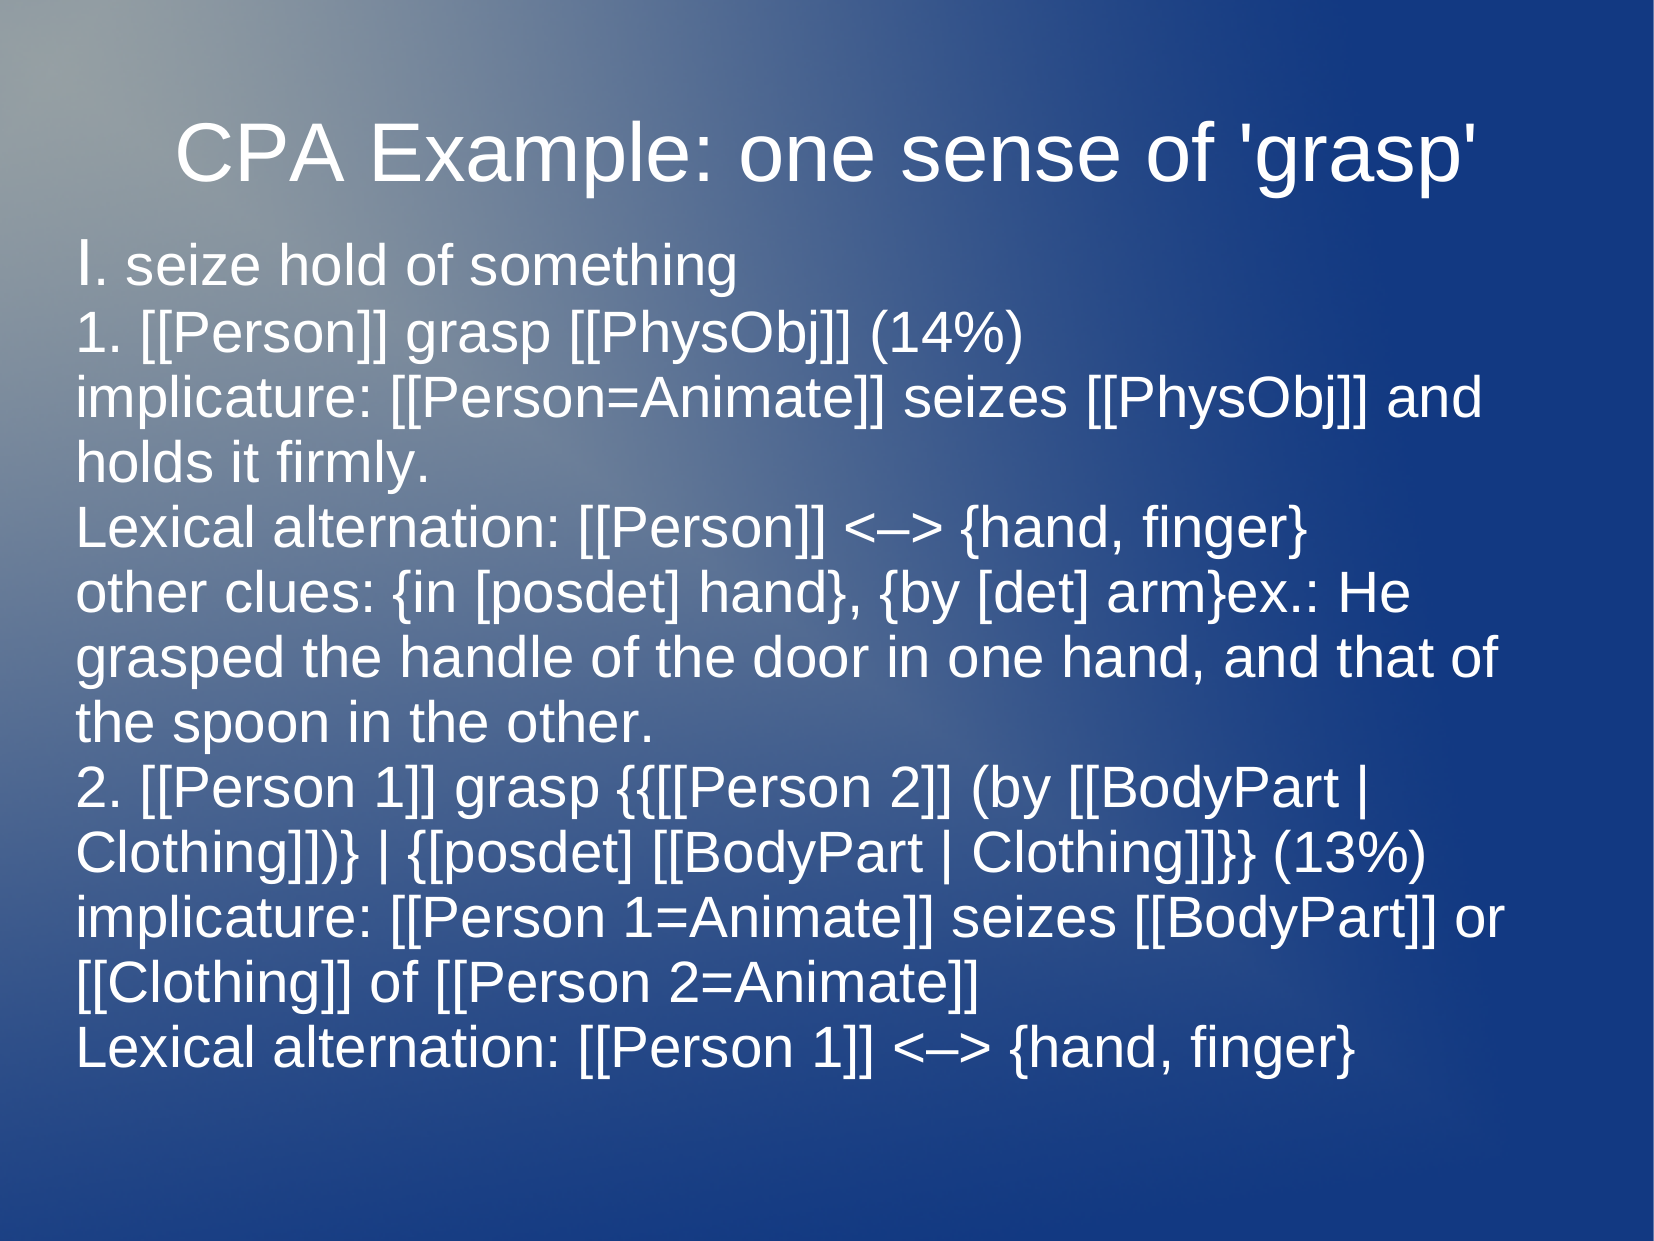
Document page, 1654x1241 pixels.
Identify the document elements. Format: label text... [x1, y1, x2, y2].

list I. seize hold of something 1. [[Person]] grasp [[PhysObj]] (14%) implicature: [[Person=Animate]] seizes [[PhysObj]] and holds it firmly. Lexical alternation: [[Person]] <–> {hand, finger} other clues: {in [posdet] hand}, {by [det] arm}ex.: He grasped the handle of the door in one hand, and that of the spoon in the other. 2. [[Person 1]] grasp {{[[Person 2]] (by [[BodyPart | Clothing]])} | {[posdet] [[BodyPart | Clothing]]}} (13%) implicature: [[Person 1=Animate]] seizes [[BodyPart]] or [[Clothing]] of [[Person 2=Animate]] Lexical alternation: [[Person 1]] <–> {hand, finger} [75, 225, 1564, 1143]
picture [0, 0, 1654, 1241]
title CPA Example: one sense of 'grasp' [82, 49, 1571, 257]
